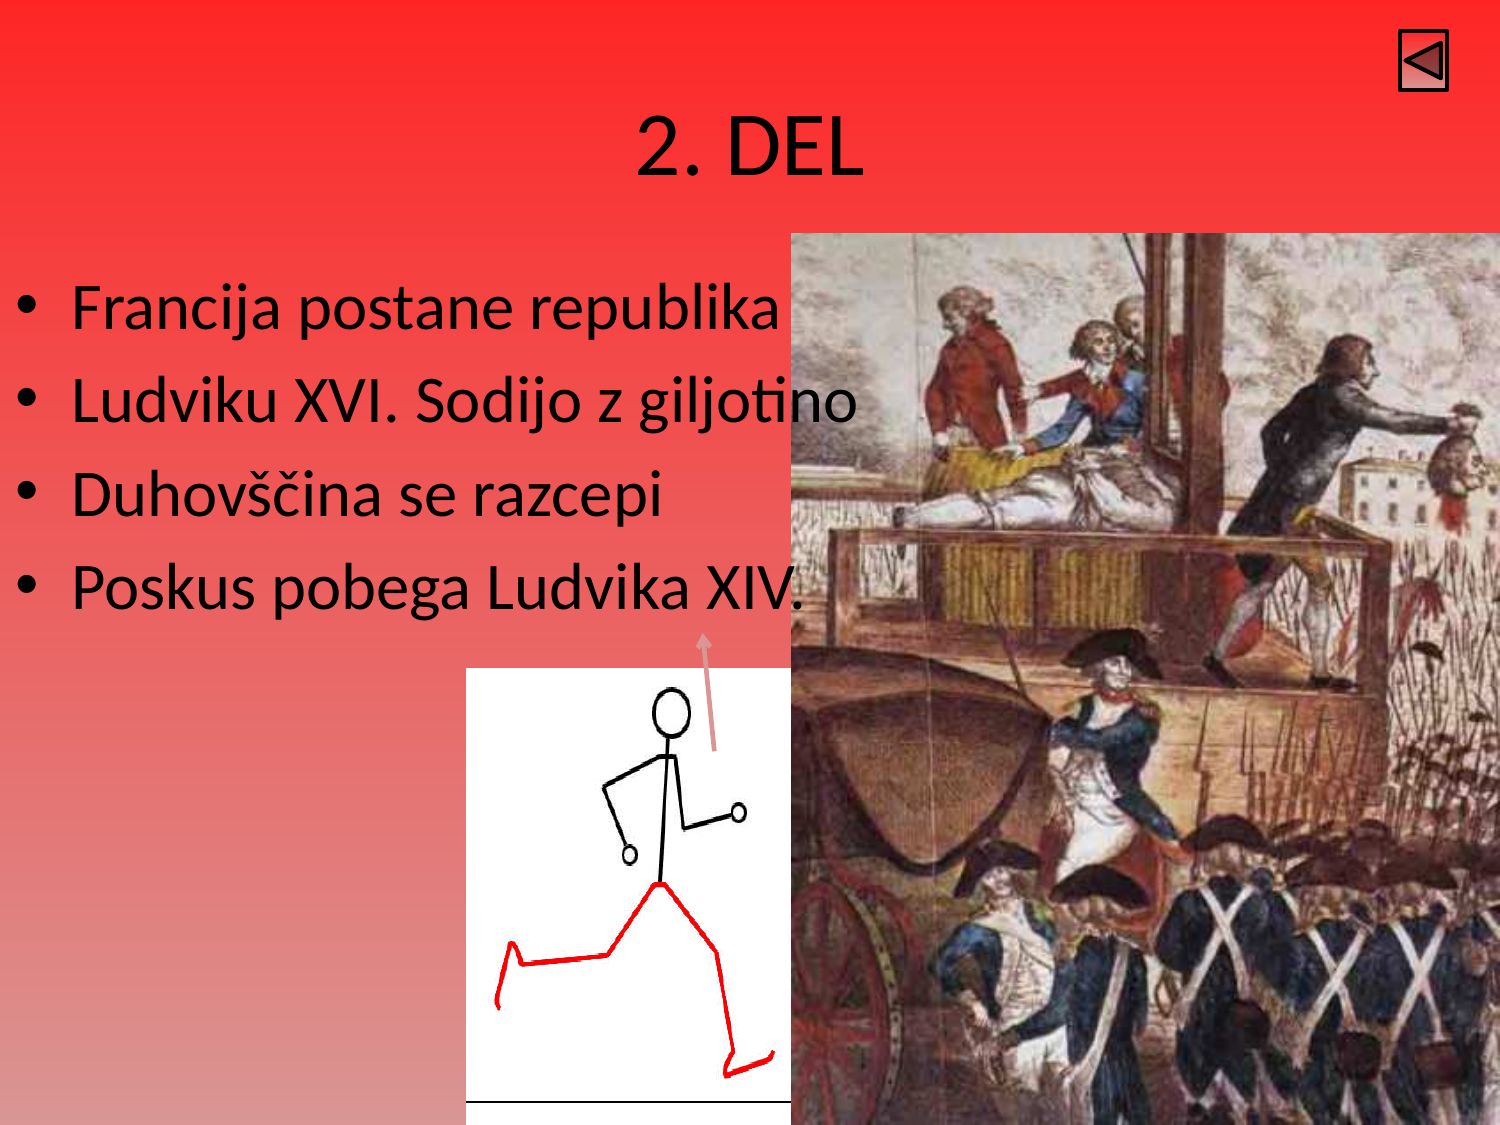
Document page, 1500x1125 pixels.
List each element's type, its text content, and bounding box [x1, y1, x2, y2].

list Francija postane republika Ludviku XVI. Sodijo z giljotino Duhovščina se razcepi Poskus pobega Ludvika XIV. [0, 255, 904, 998]
picture [466, 233, 1500, 1125]
title 2. DEL [75, 45, 1425, 233]
text_box [1399, 31, 1447, 91]
